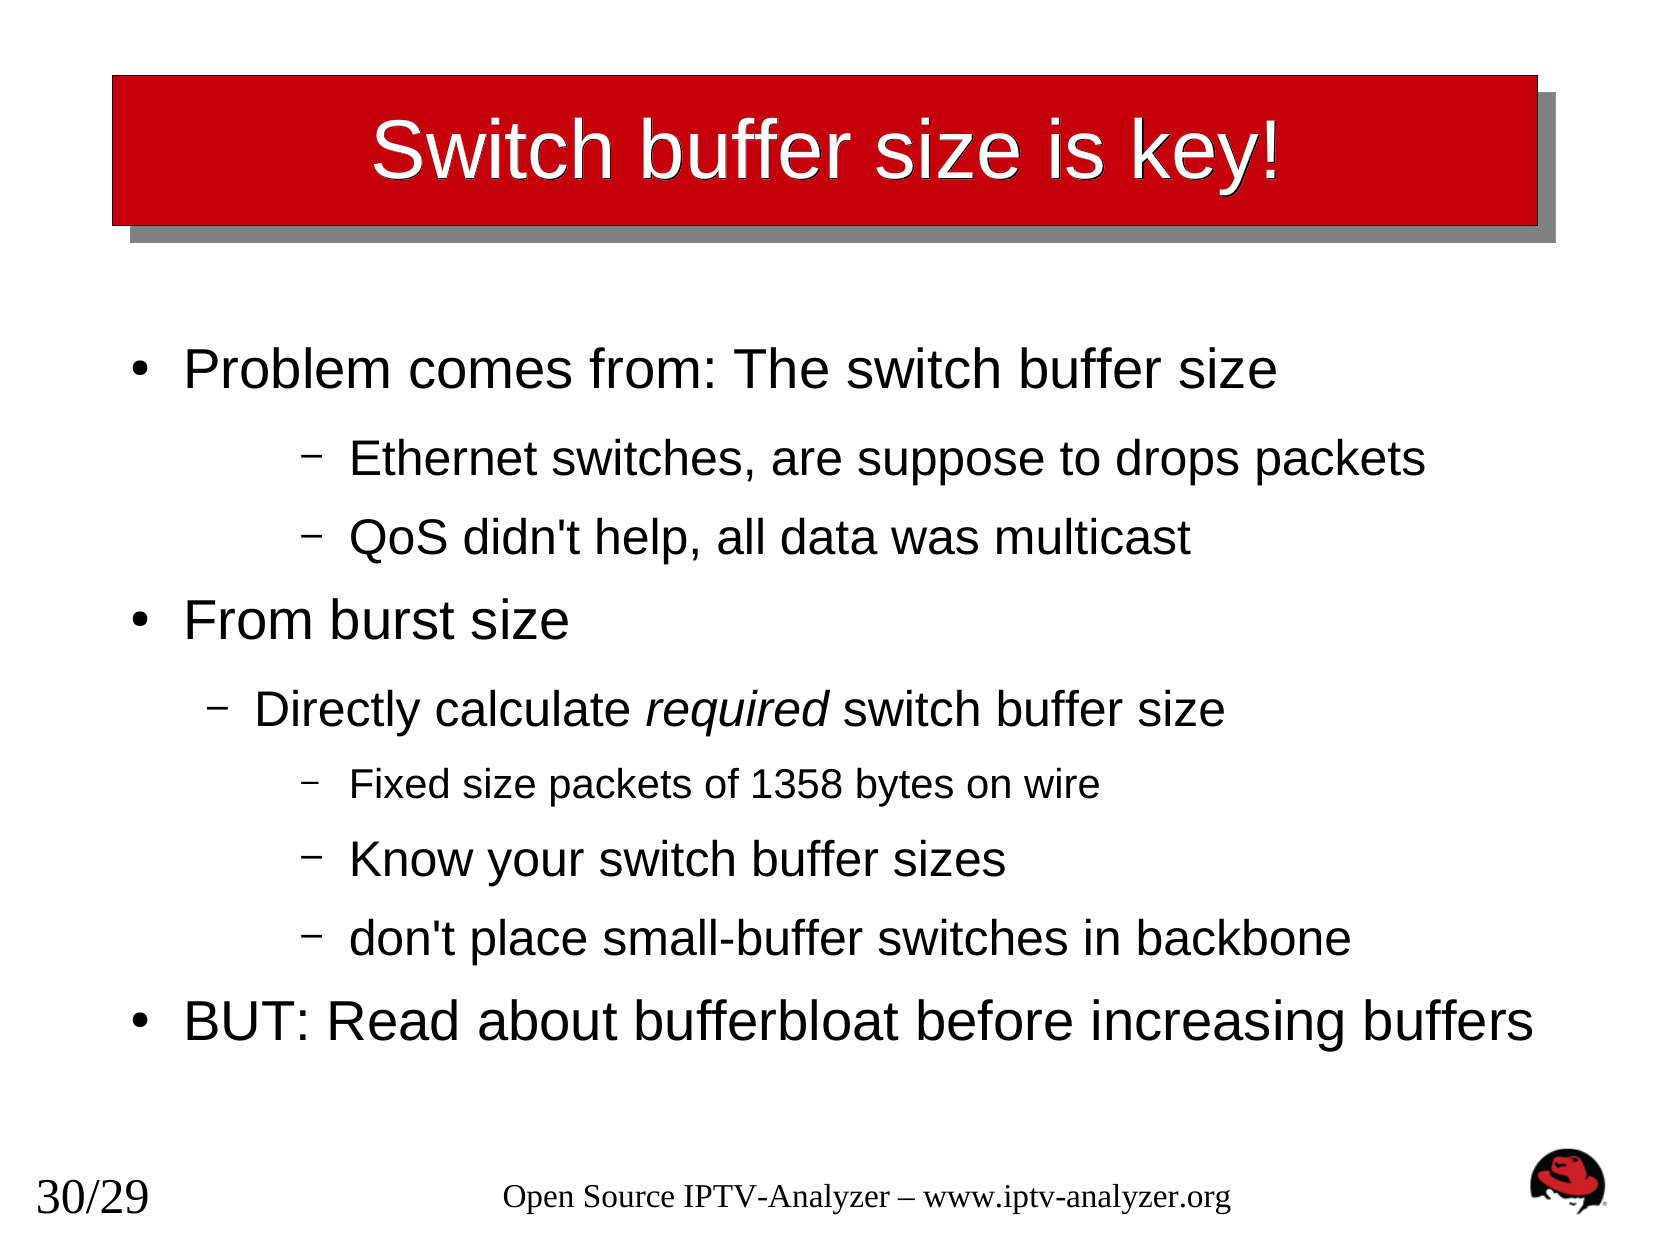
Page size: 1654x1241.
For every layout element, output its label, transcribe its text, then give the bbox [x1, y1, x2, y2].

title Switch buffer size is key! [116, 75, 1538, 226]
list Problem comes from: The switch buffer size Ethernet switches, are suppose to drops packets QoS didn't help, all data was multicast From burst size Directly calculate required switch buffer size Fixed size packets of 1358 bytes on wire Know your switch buffer sizes don't place small-buffer switches in backbone BUT: Read about bufferbloat before increasing buffers [112, 337, 1538, 1126]
picture [1529, 1146, 1613, 1224]
